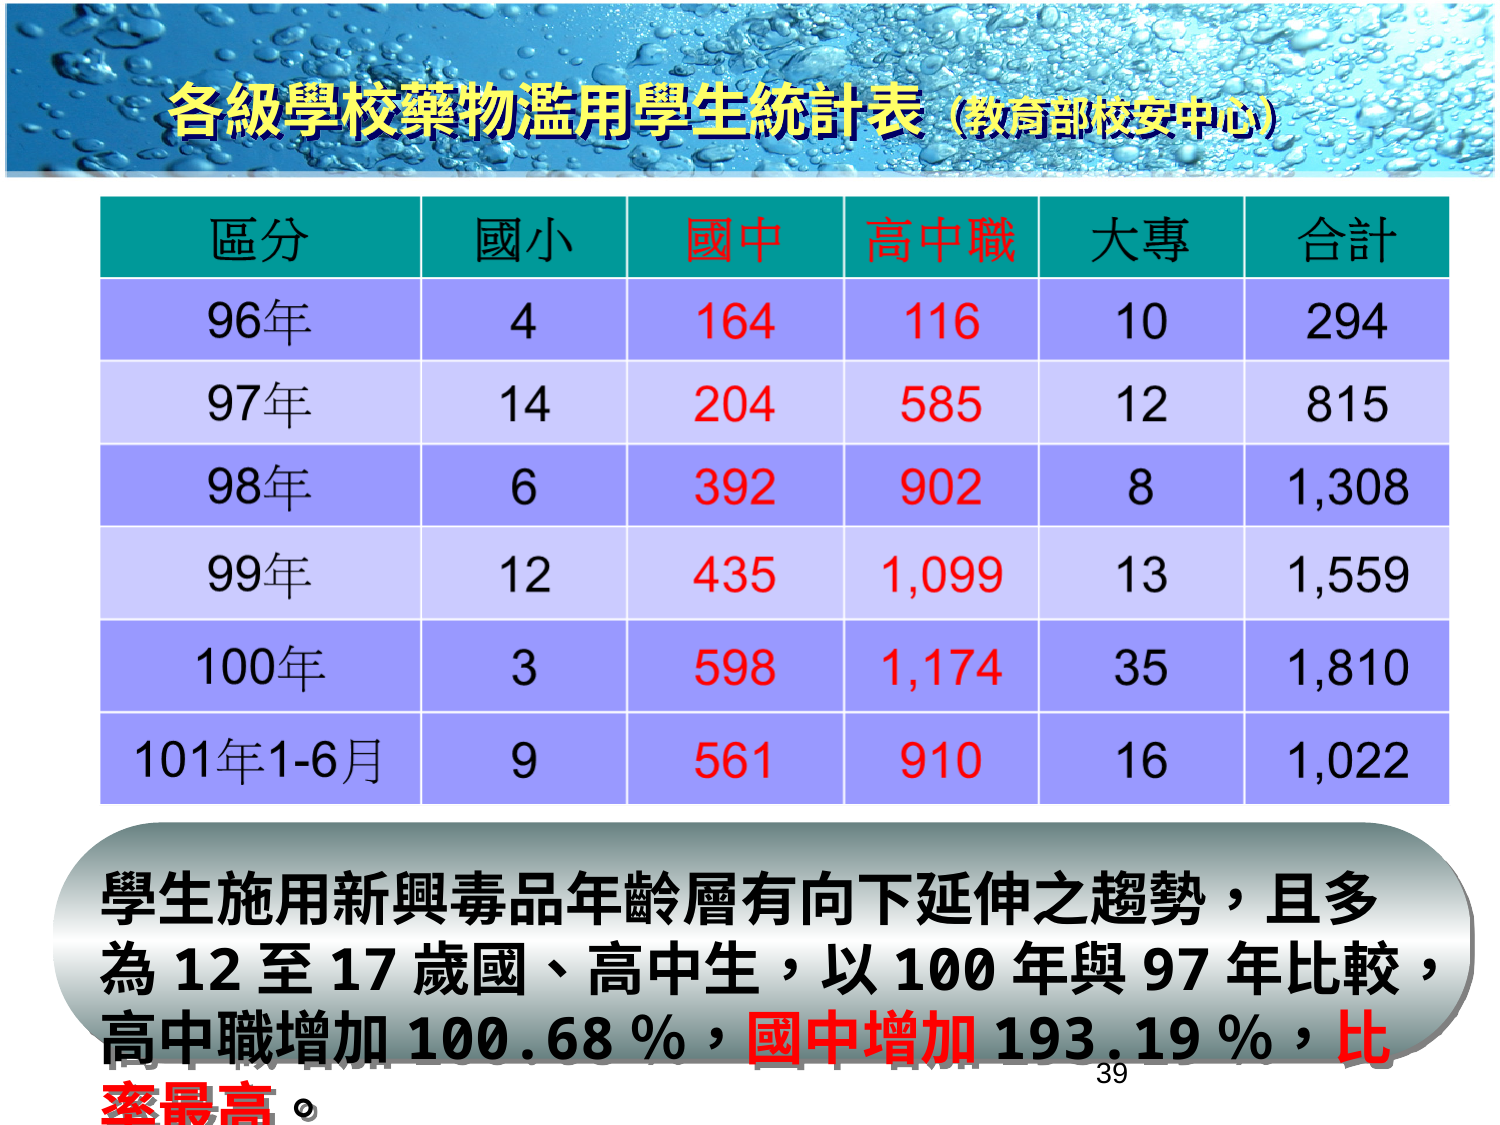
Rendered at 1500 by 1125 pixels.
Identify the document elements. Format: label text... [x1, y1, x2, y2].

text_box [1080, 1046, 1431, 1125]
text_box 學生施用新興毒品年齡層有向下延伸之趨勢，且多為12至17歲國、高中生，以100年與97年比較，高中職增加100.68％，國中增加193.19％，比率最高。 [53, 822, 1471, 1059]
picture [0, 0, 1500, 820]
title 各級學校藥物濫用學生統計表（教育部校安中心） [53, 54, 1412, 161]
